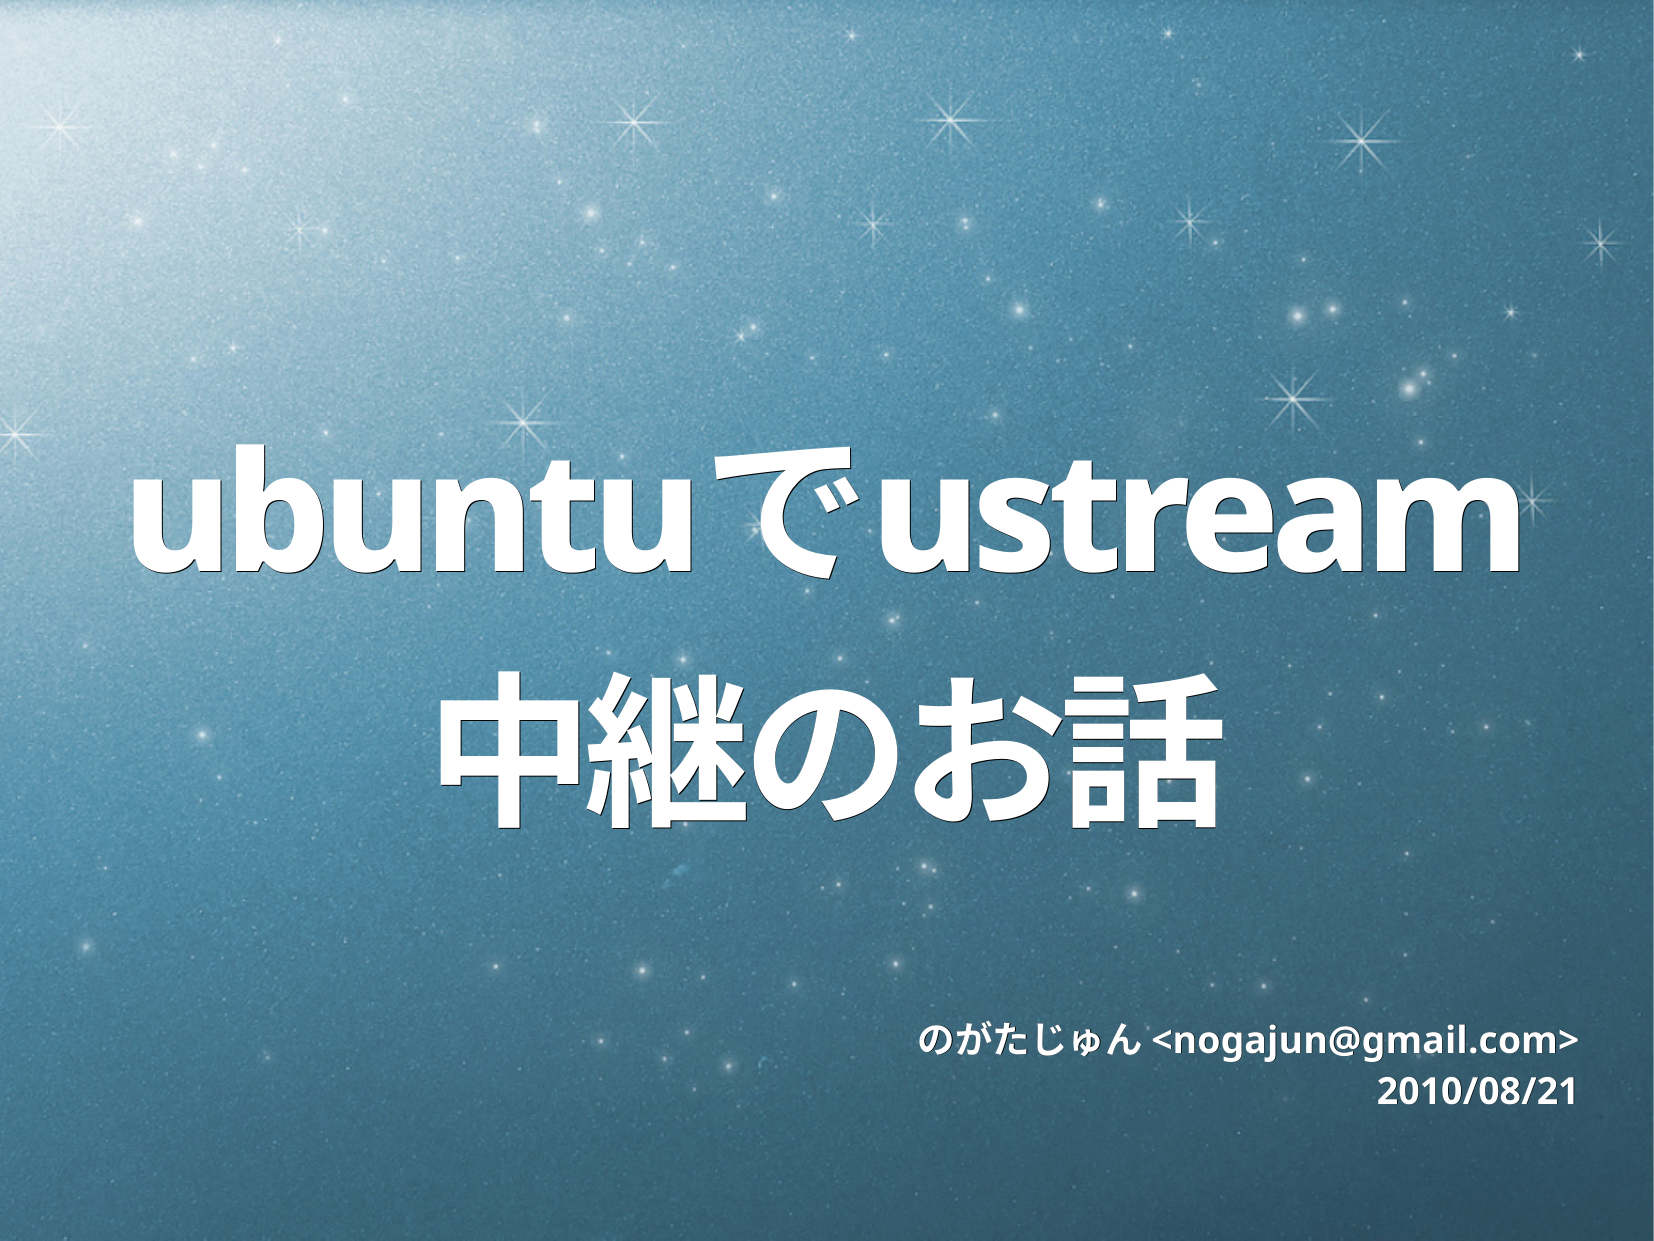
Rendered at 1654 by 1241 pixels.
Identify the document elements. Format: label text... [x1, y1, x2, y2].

title ubuntuでustream 中継のお話 [59, 369, 1595, 871]
picture [0, 0, 1654, 1241]
text_box のがたじゅん <nogajun@gmail.com> 2010/08/21 [738, 1002, 1595, 1123]
